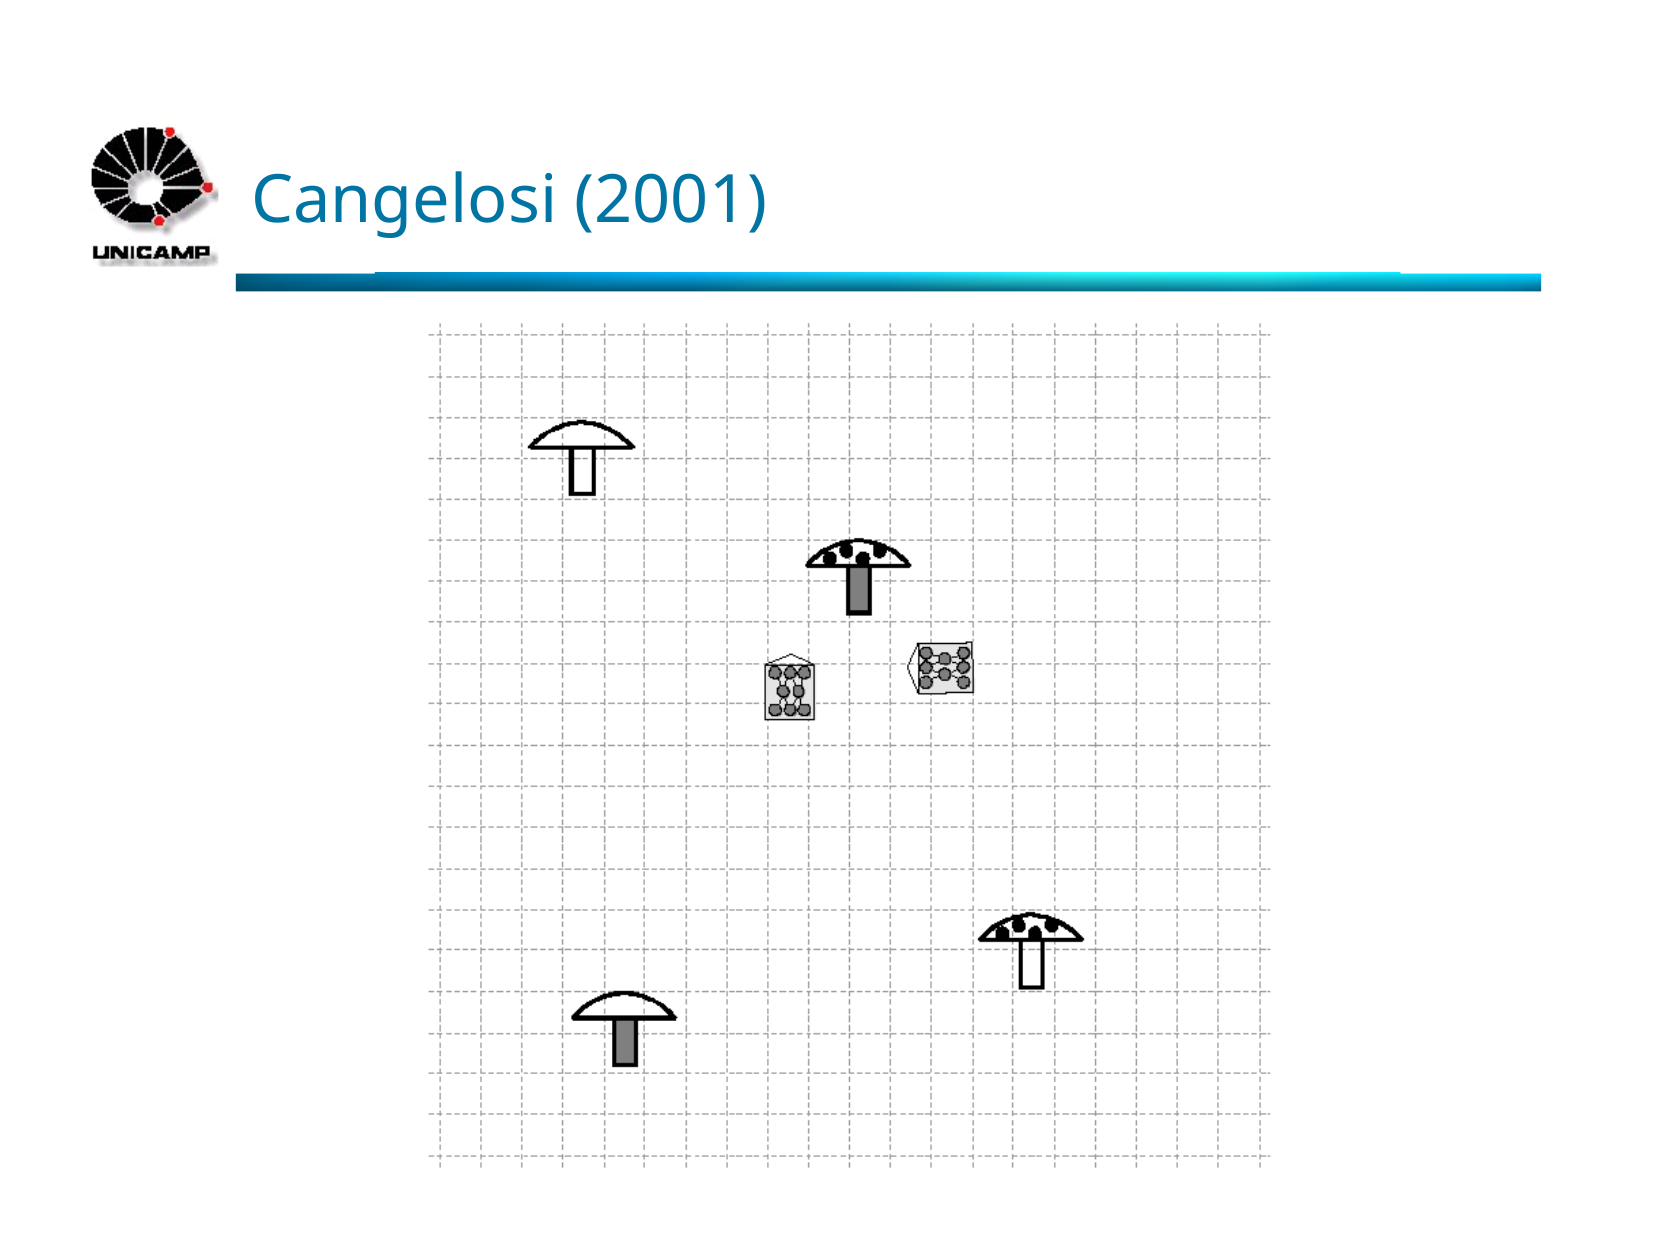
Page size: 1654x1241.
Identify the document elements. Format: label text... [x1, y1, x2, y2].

picture [125, 272, 1654, 295]
title Cangelosi (2001) [236, 41, 1580, 248]
picture [422, 318, 1280, 1176]
